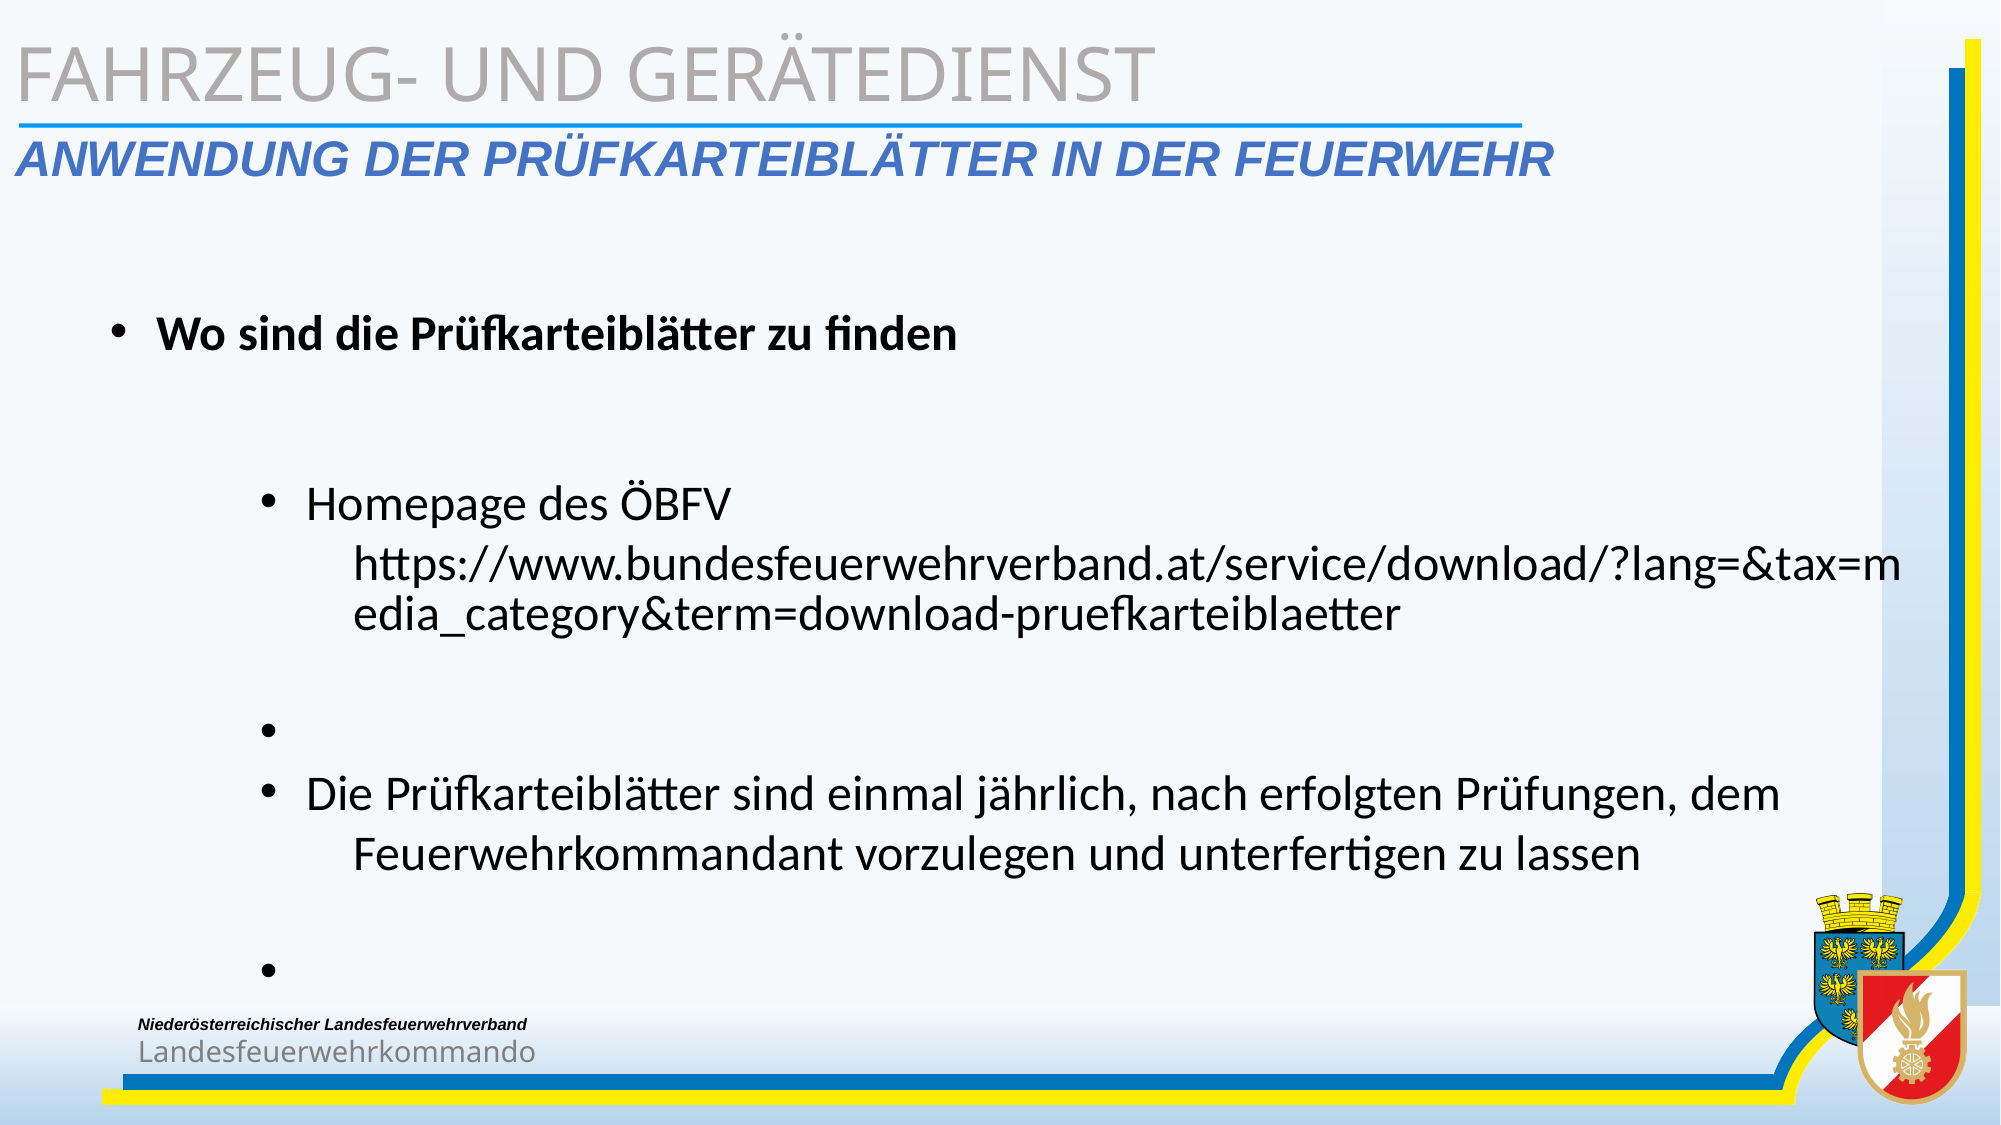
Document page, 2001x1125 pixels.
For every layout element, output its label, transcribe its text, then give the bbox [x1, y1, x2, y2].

text_box FAHRZEUG- UND GERÄTEDIENST [0, 0, 1574, 118]
text_box Wo sind die Prüfkarteiblätter zu finden Homepage des ÖBFV https://www.bundesfeuerwehrverband.at/service/download/?lang=&tax=media_category&term=download-pruefkarteiblaetter Die Prüfkarteiblätter sind einmal jährlich, nach erfolgten Prüfungen, dem Feuerwehrkommandant vorzulegen und unterfertigen zu lassen [94, 292, 1941, 965]
text_box ANWENDUNG DER PRÜFKARTEIBLÄTTER IN DER FEUERWEHR [0, 118, 1900, 195]
